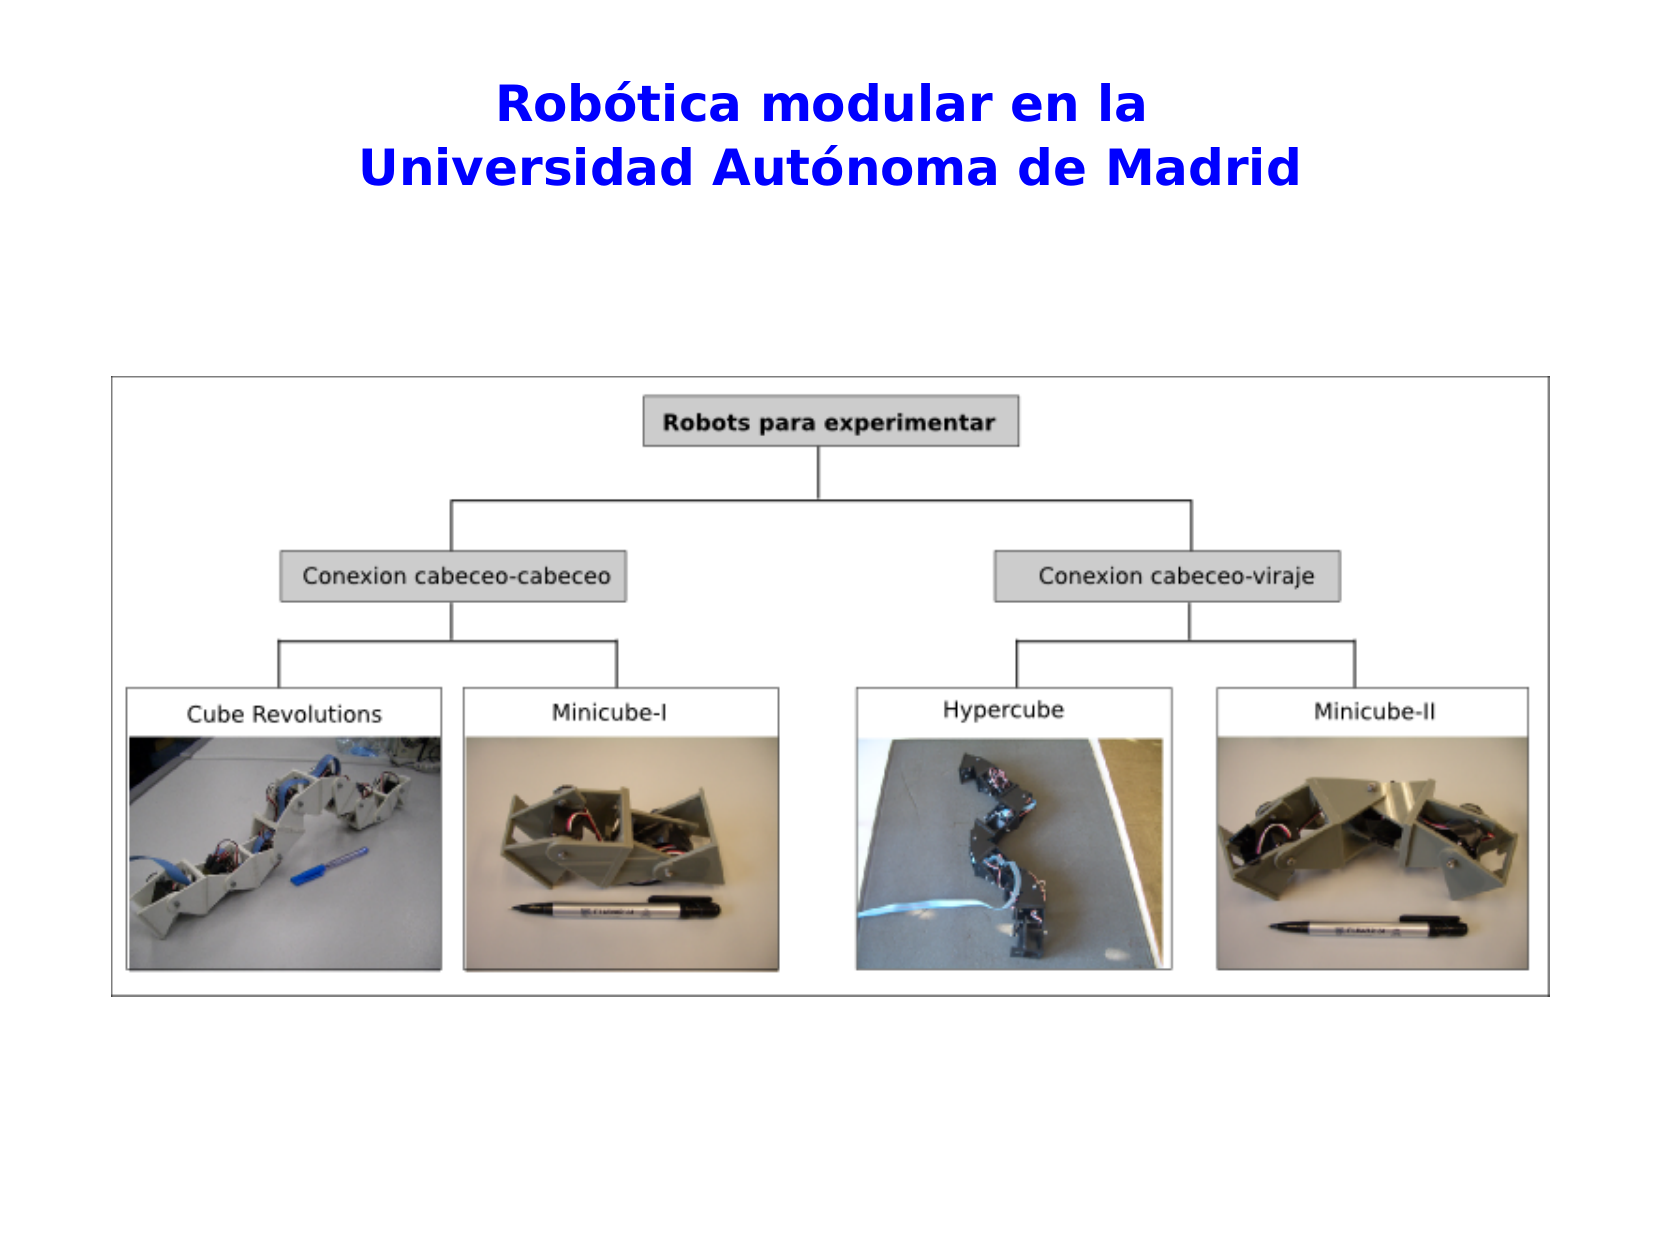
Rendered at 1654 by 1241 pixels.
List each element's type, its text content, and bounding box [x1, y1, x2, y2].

text_box Robótica modular en la Universidad Autónoma de Madrid [344, 67, 1318, 205]
picture [111, 376, 1550, 997]
